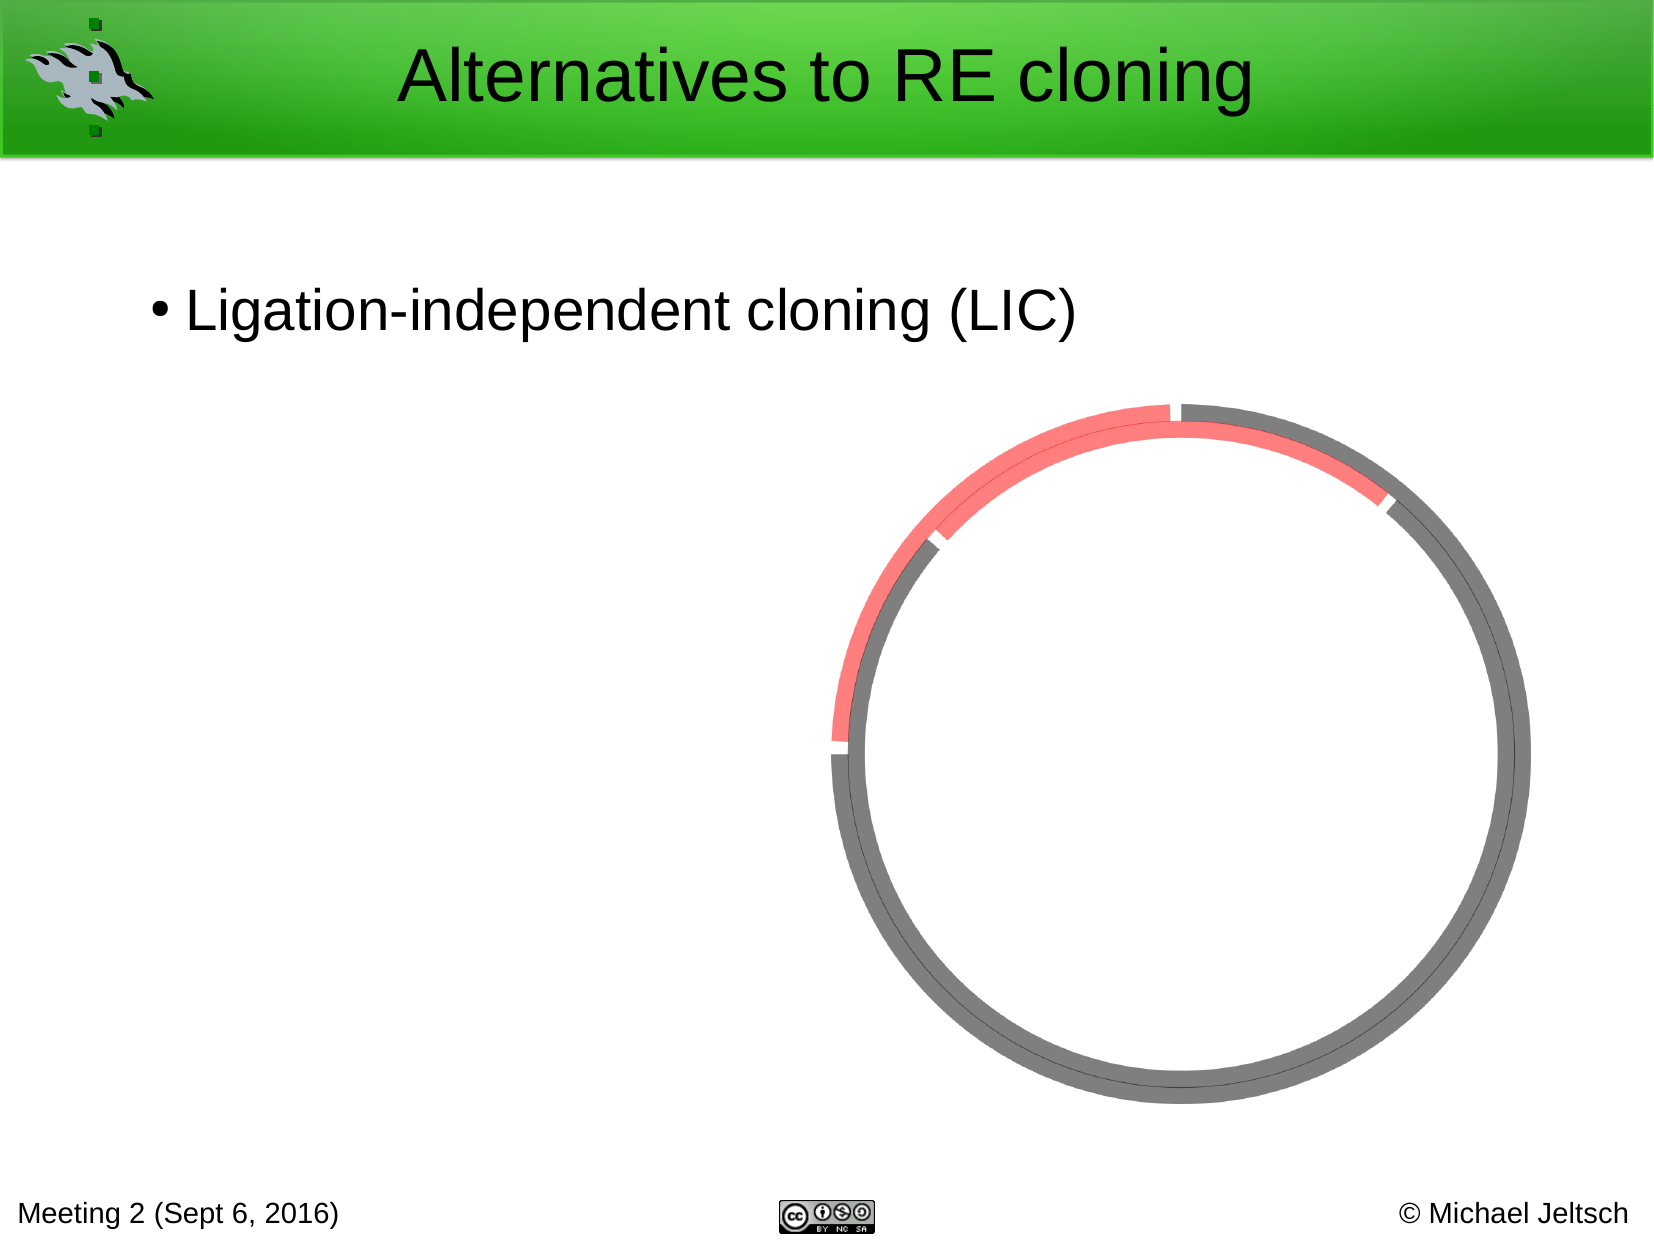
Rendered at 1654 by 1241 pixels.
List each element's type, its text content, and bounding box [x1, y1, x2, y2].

text_box Ligation-independent cloning (LIC) [135, 270, 1141, 350]
picture [831, 404, 1531, 1104]
picture [779, 1200, 875, 1234]
title Alternatives to RE cloning [206, 30, 1448, 121]
